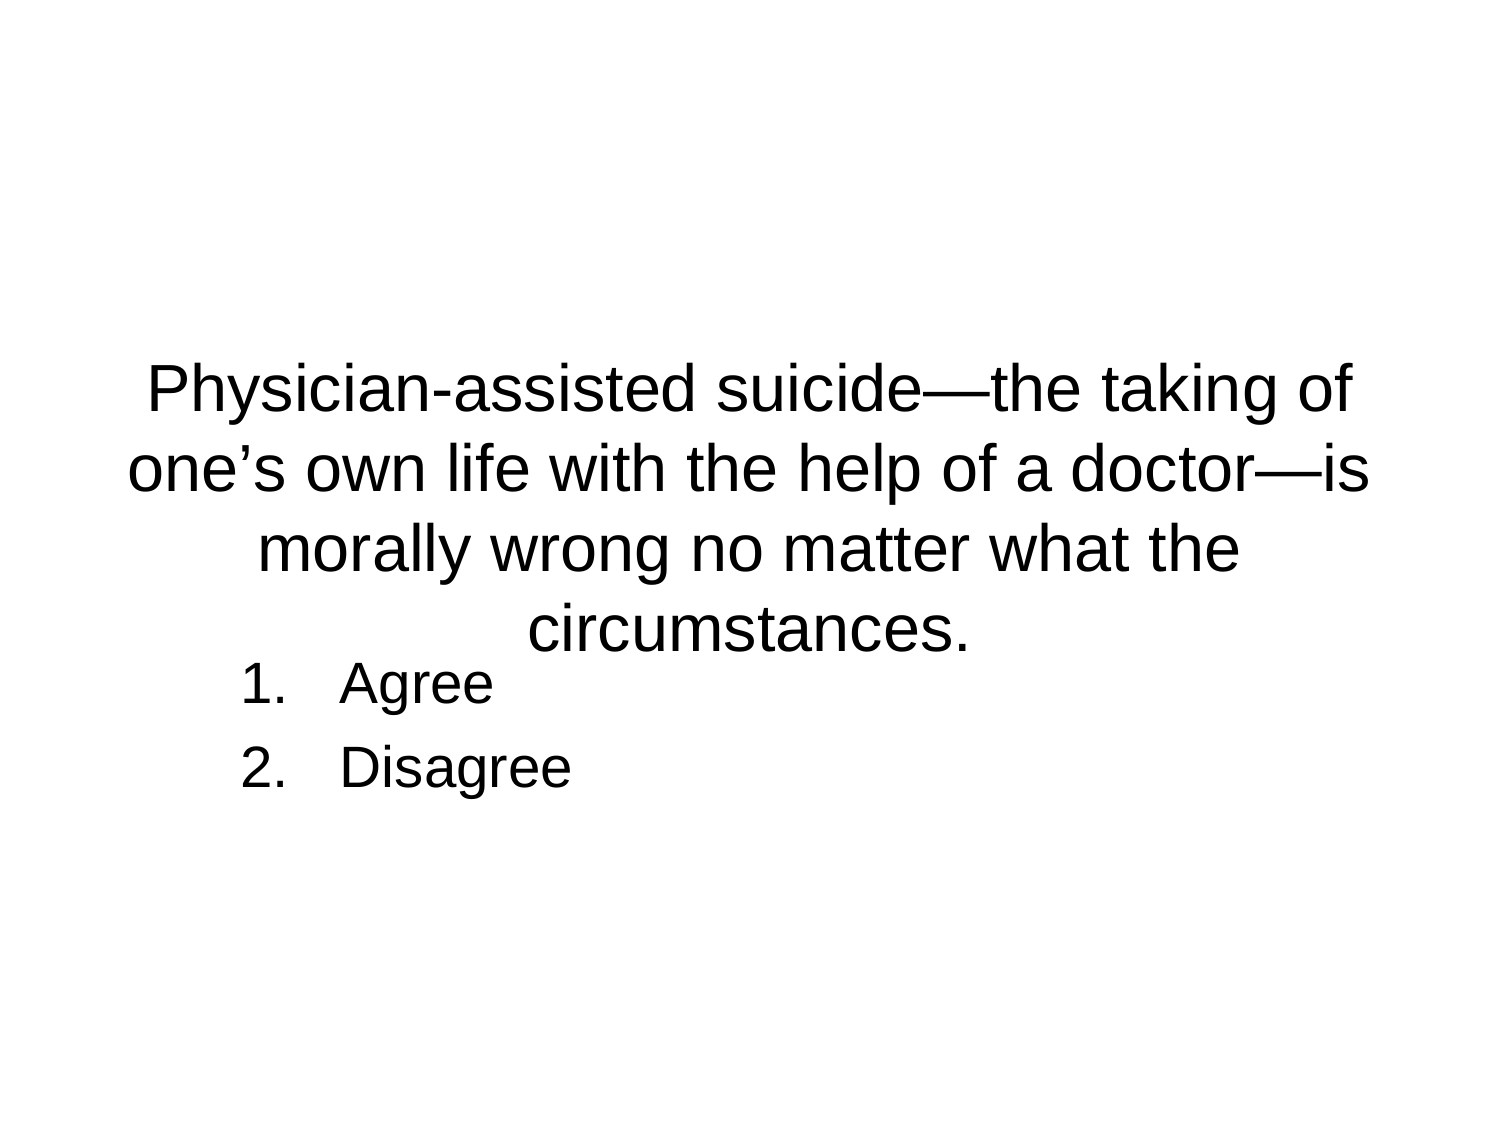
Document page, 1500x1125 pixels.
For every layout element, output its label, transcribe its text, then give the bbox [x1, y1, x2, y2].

subtitle Agree Disagree [225, 637, 1276, 925]
title Physician-assisted suicide—the taking of one’s own life with the help of a doctor—is morally wrong no matter what the circumstances. [112, 337, 1388, 579]
